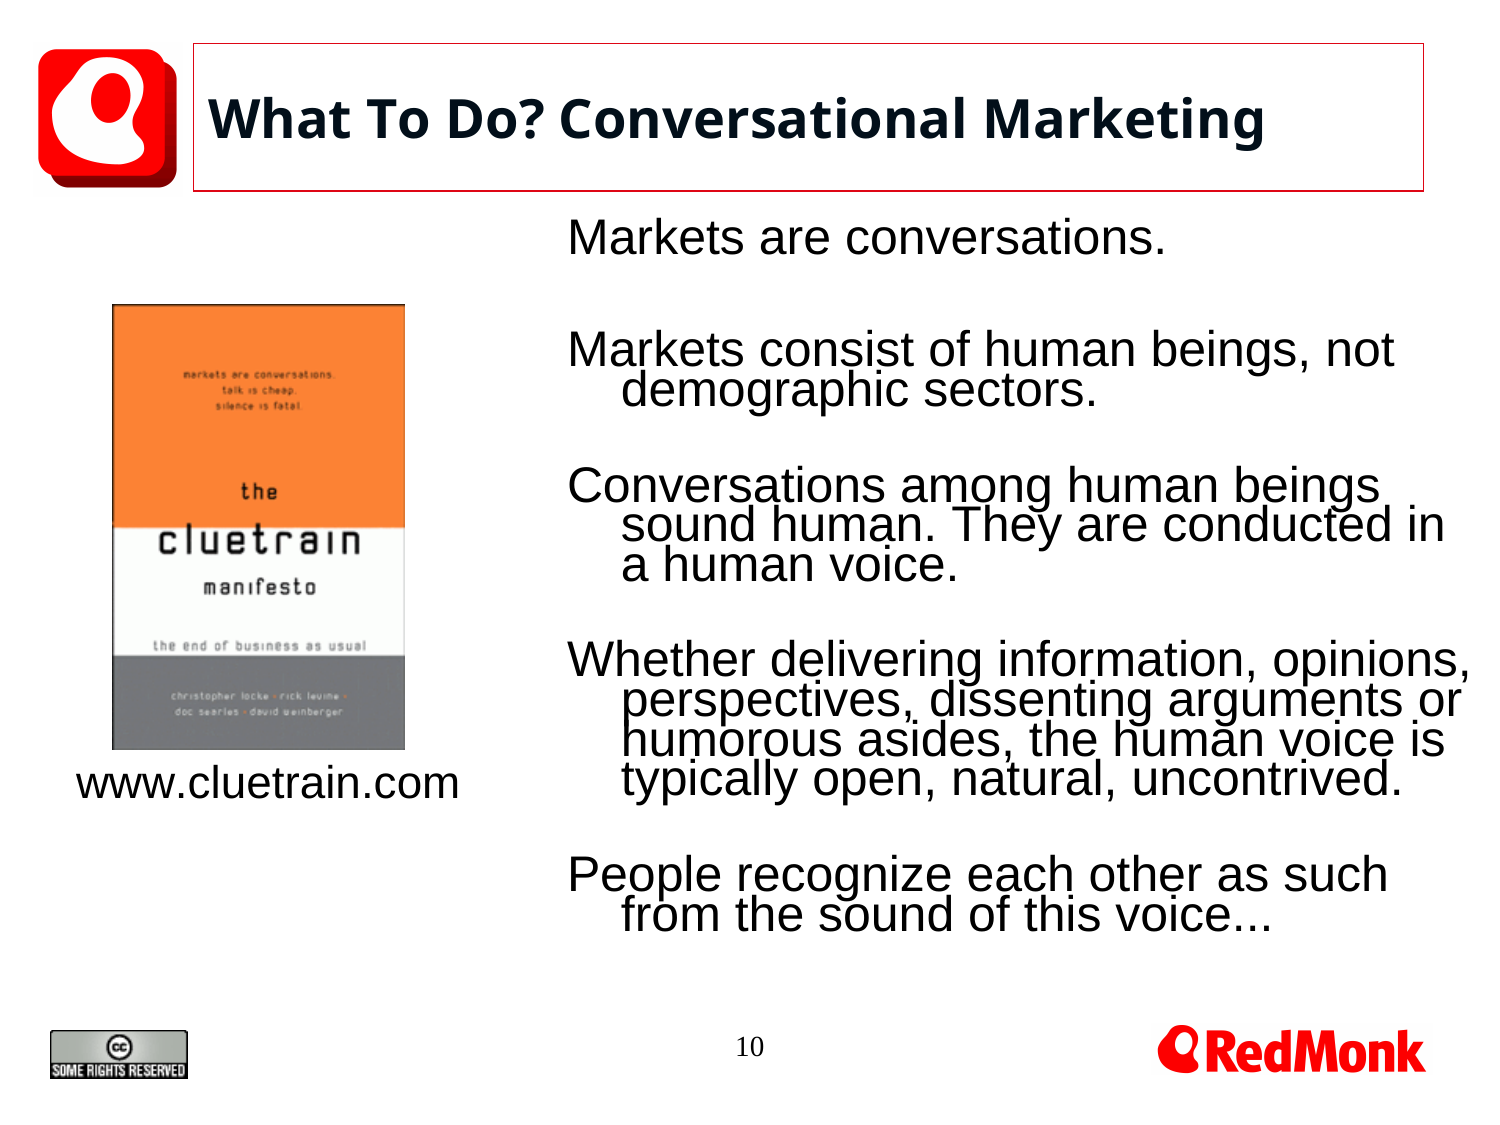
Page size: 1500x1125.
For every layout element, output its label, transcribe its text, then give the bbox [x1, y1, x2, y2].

list Markets are conversations. Markets consist of human beings, not demographic sectors. Conversations among human beings sound human. They are conducted in a human voice. Whether delivering information, opinions, perspectives, dissenting arguments or humorous asides, the human voice is typically open, natural, uncontrived. People recognize each other as such from the sound of this voice... [552, 215, 1490, 1022]
picture [33, 42, 183, 197]
picture [112, 304, 405, 751]
text_box www.cluetrain.com [61, 765, 512, 813]
picture [1151, 1023, 1433, 1075]
title What To Do? Conversational Marketing [193, 43, 1424, 191]
picture [50, 1030, 188, 1079]
